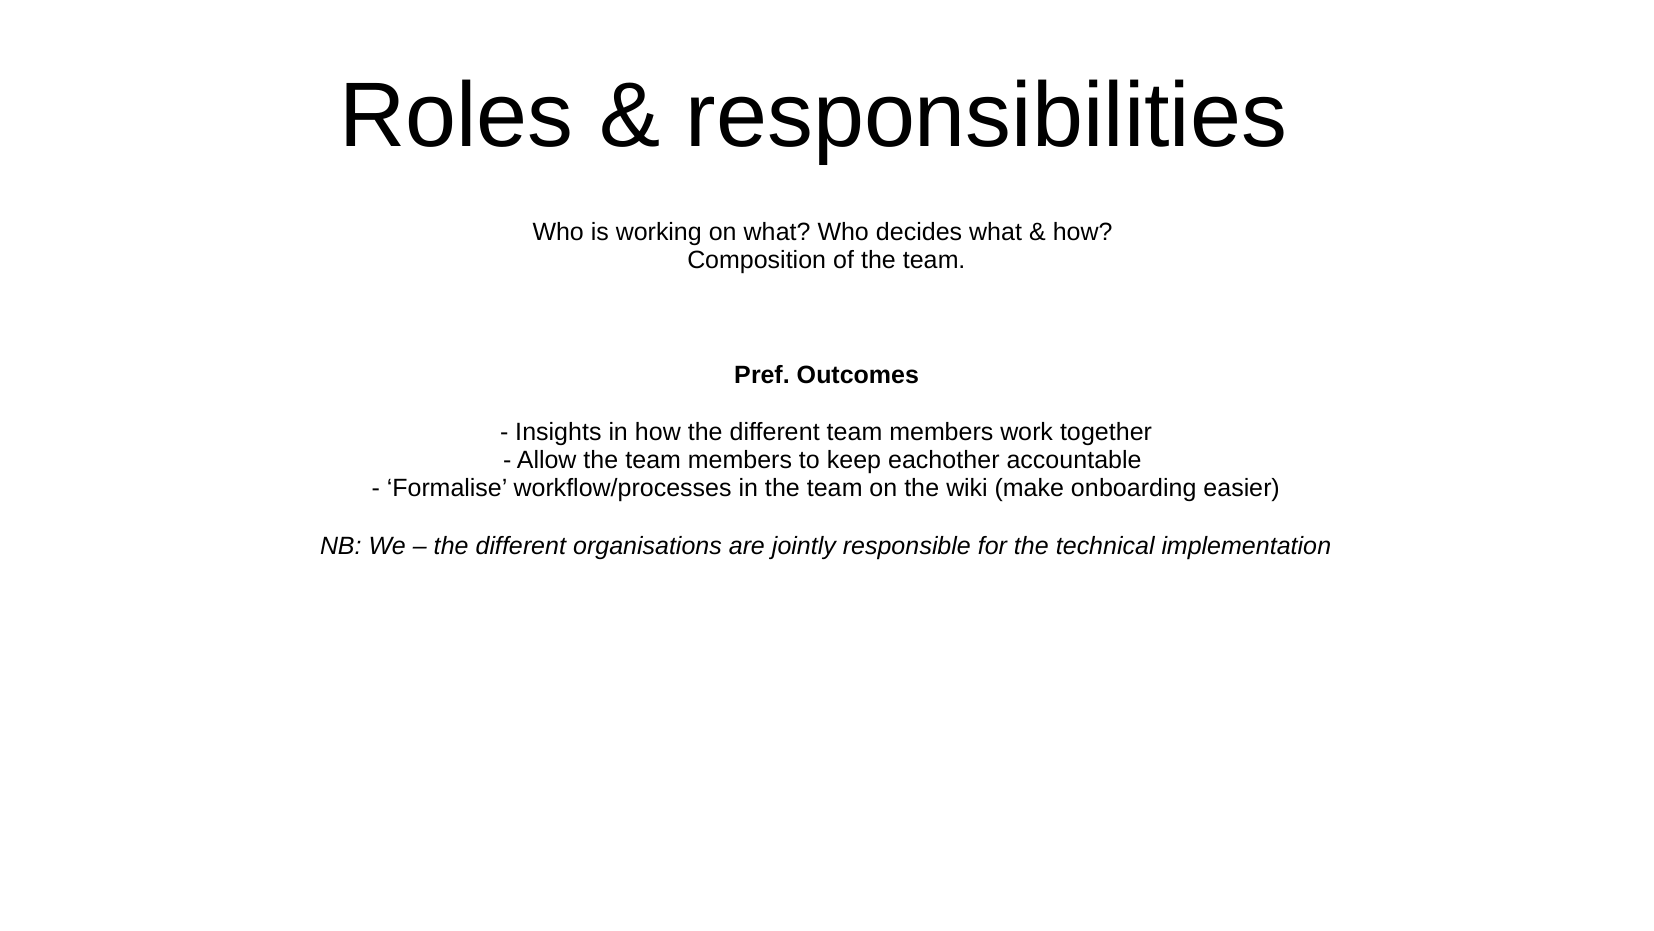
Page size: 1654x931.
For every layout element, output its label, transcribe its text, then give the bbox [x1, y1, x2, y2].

title Roles & responsibilities [82, 37, 1571, 193]
list Who is working on what? Who decides what & how? Composition of the team. Pref. Outcomes - Insights in how the different team members work together - Allow the team members to keep eachother accountable - ‘Formalise’ workflow/processes in the team on the wiki (make onboarding easier) NB: We – the different organisations are jointly responsible for the technical implementation [82, 217, 1571, 758]
